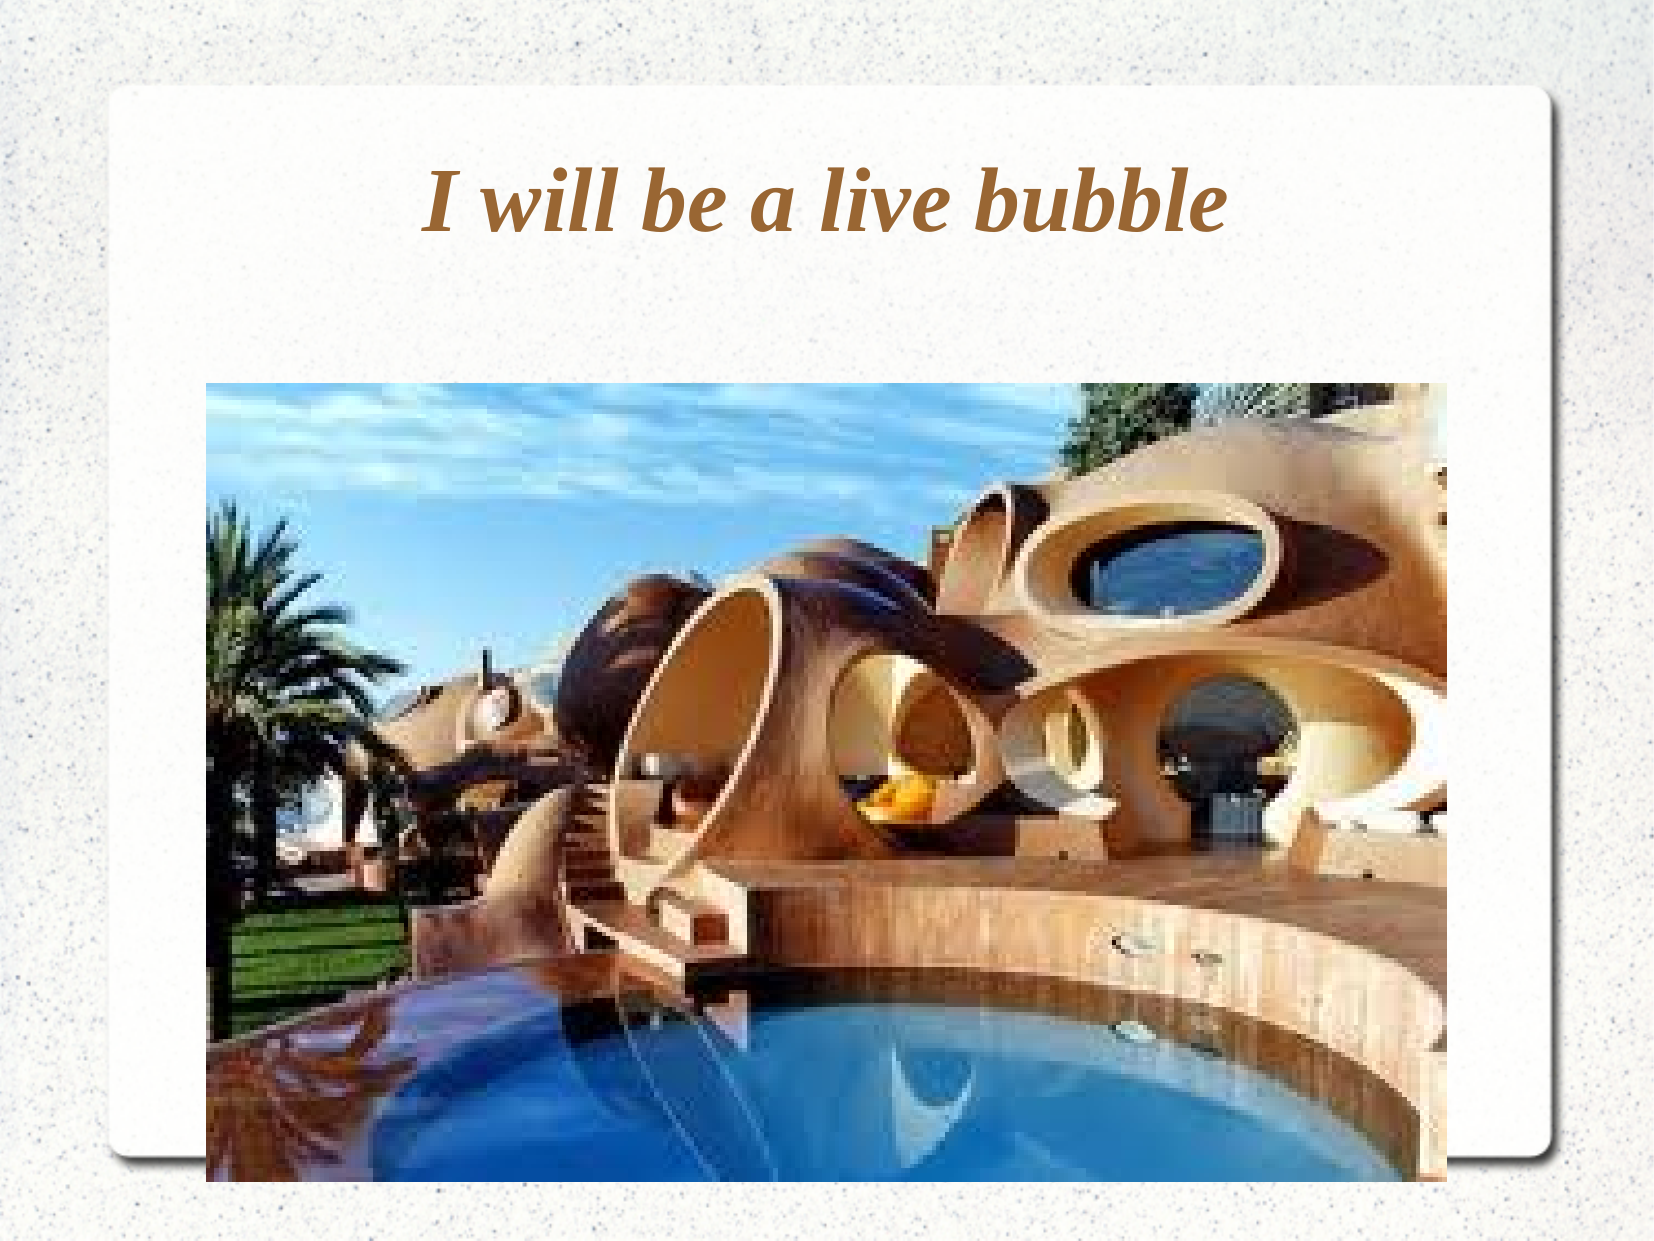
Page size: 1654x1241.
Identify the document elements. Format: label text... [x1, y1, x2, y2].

picture [0, 0, 1654, 1241]
title I will be a live bubble [118, 96, 1536, 304]
